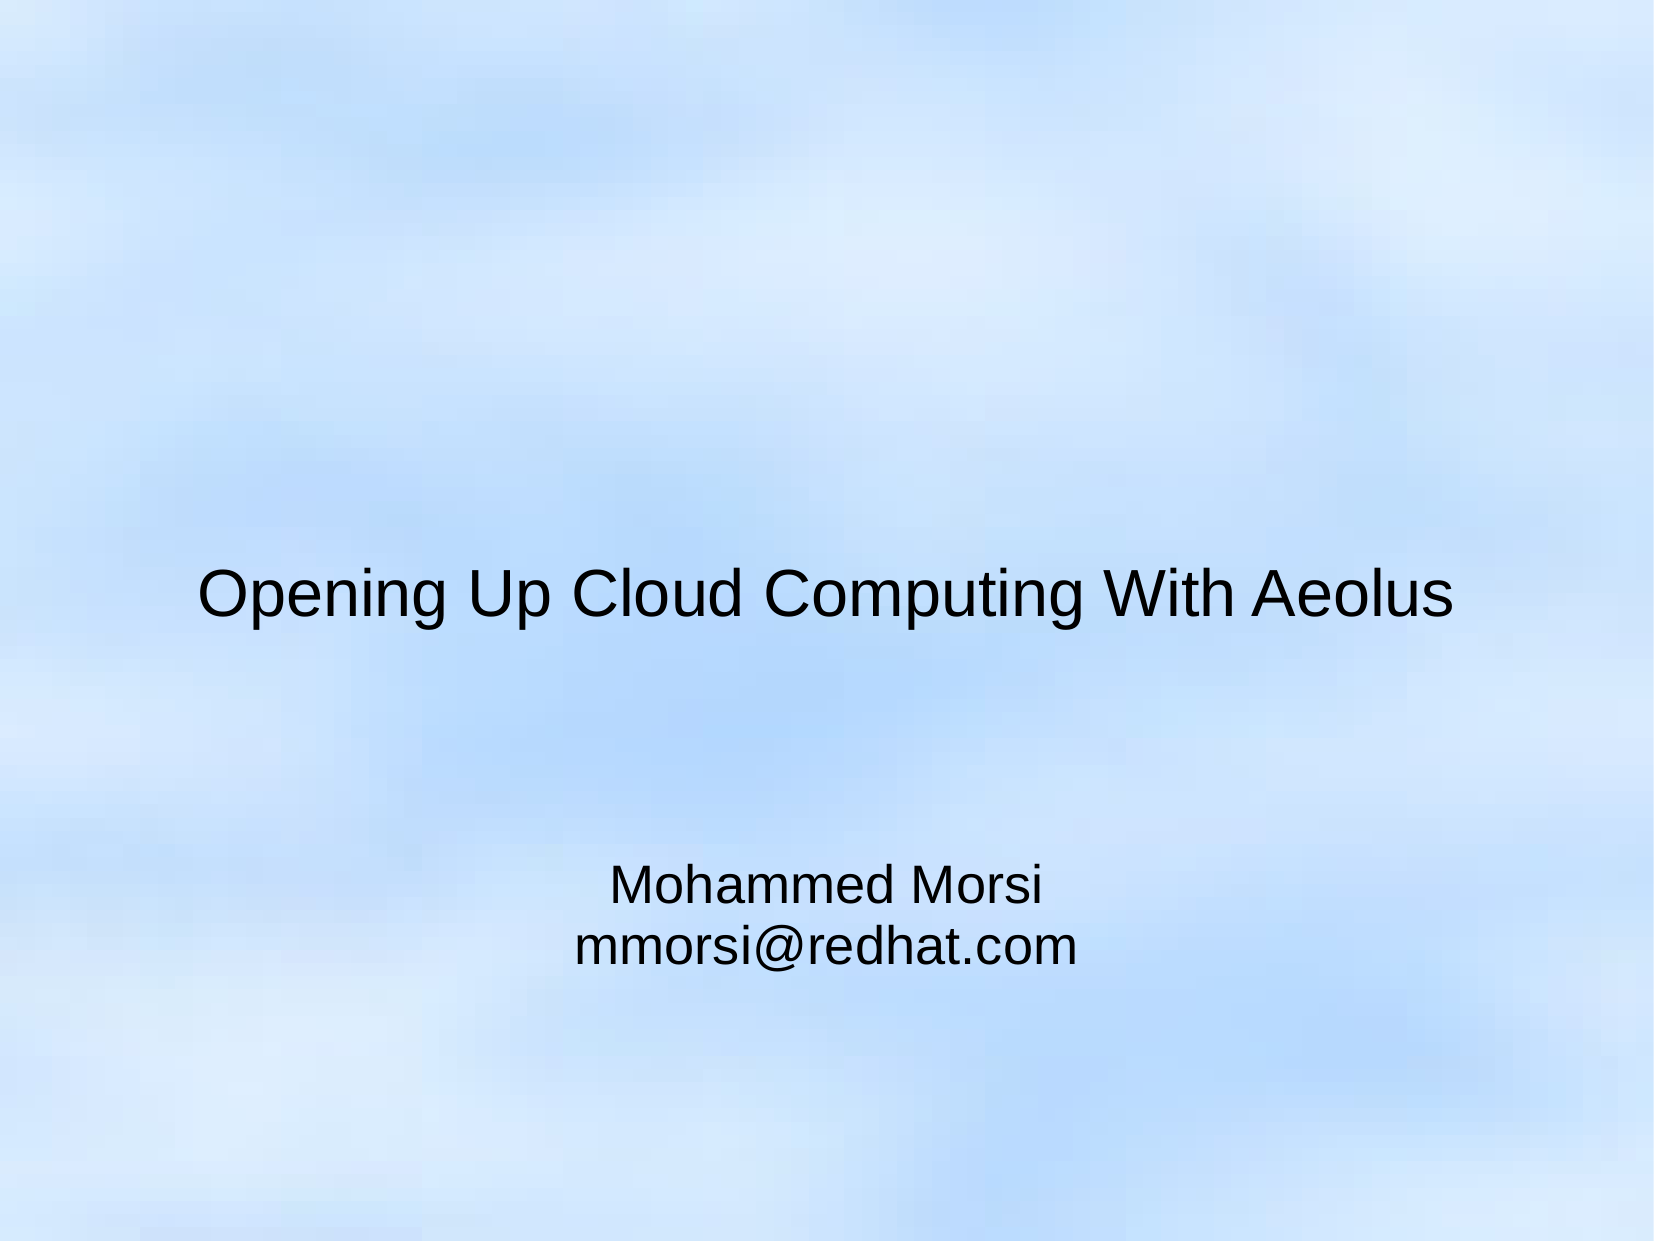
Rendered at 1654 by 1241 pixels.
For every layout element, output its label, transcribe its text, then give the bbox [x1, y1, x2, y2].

subtitle Opening Up Cloud Computing With Aeolus Mohammed Morsi mmorsi@redhat.com [82, 49, 1571, 1109]
picture [0, 0, 1654, 1241]
